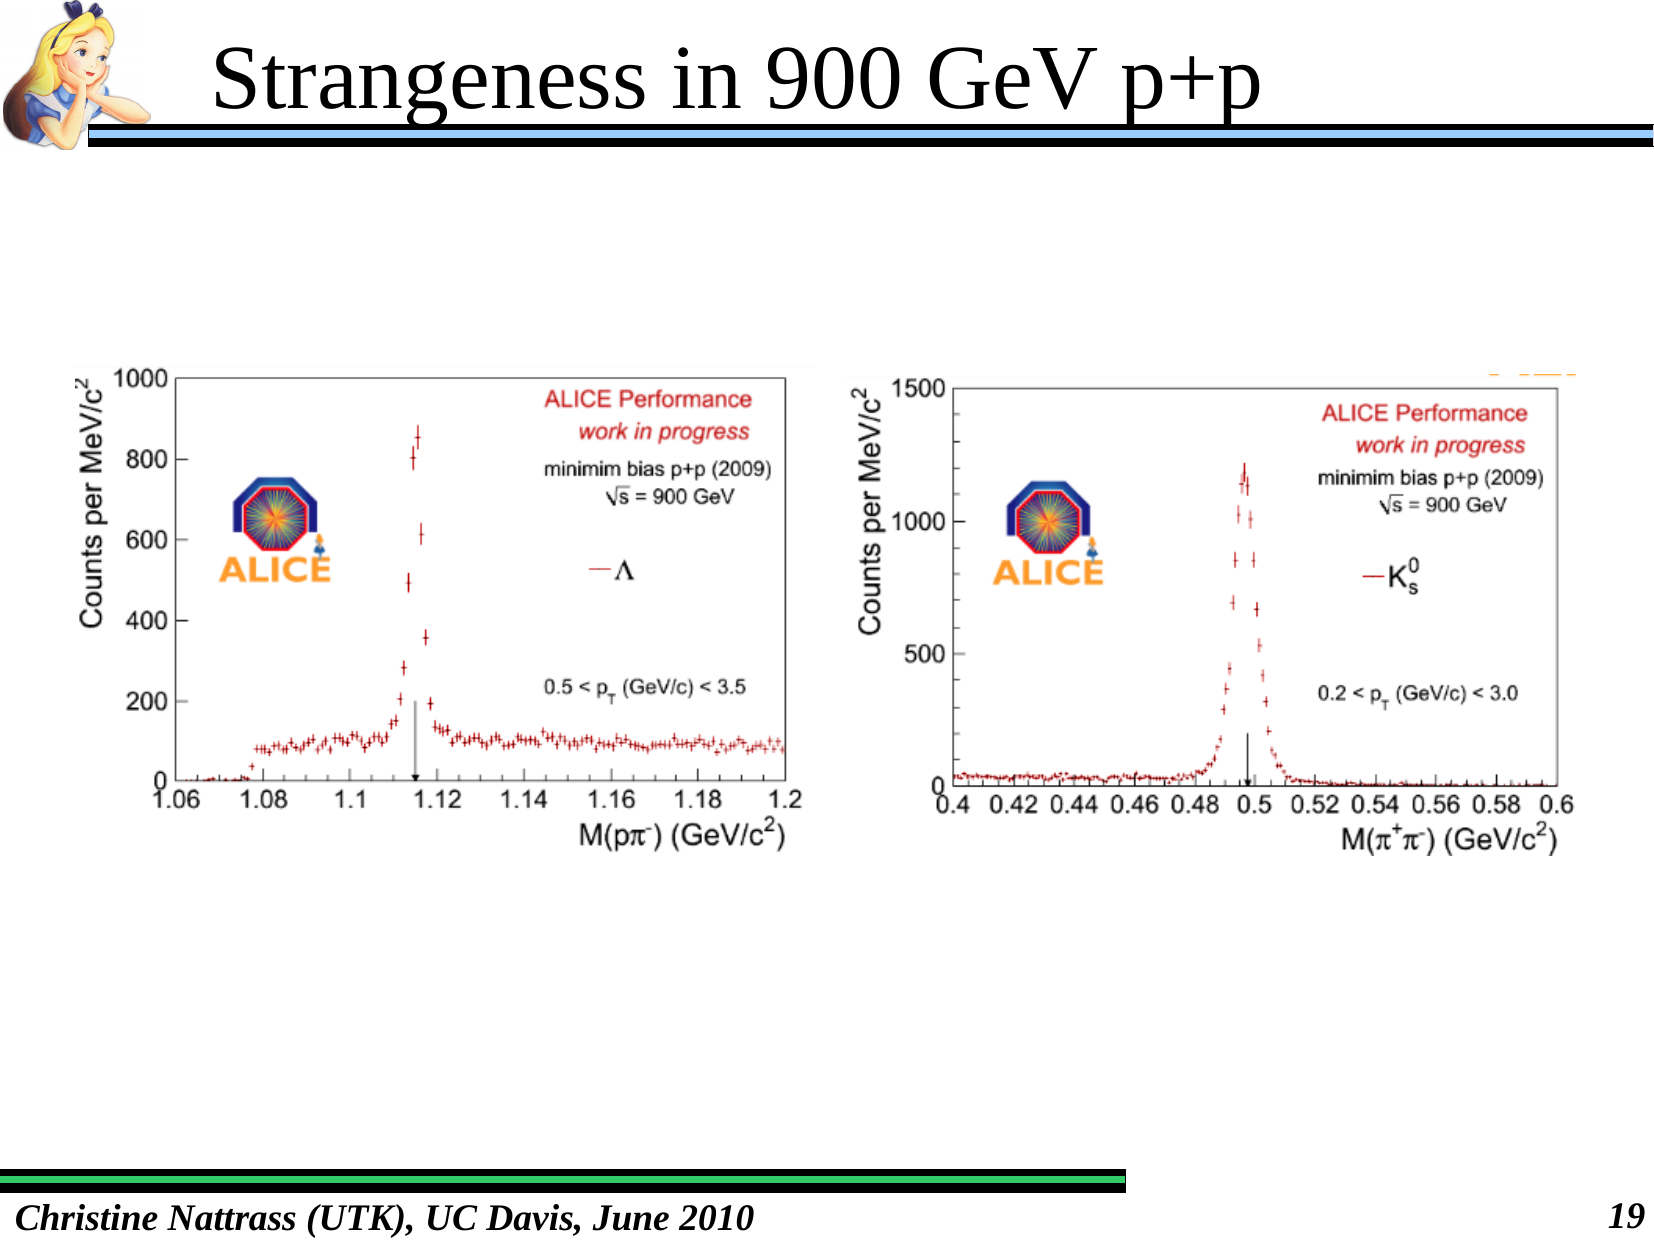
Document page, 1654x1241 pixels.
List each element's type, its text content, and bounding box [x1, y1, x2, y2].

picture [3, 0, 151, 8]
title Strangeness in 900 GeV p+p [0, 8, 1482, 147]
picture [843, 374, 1576, 857]
picture [75, 365, 813, 855]
